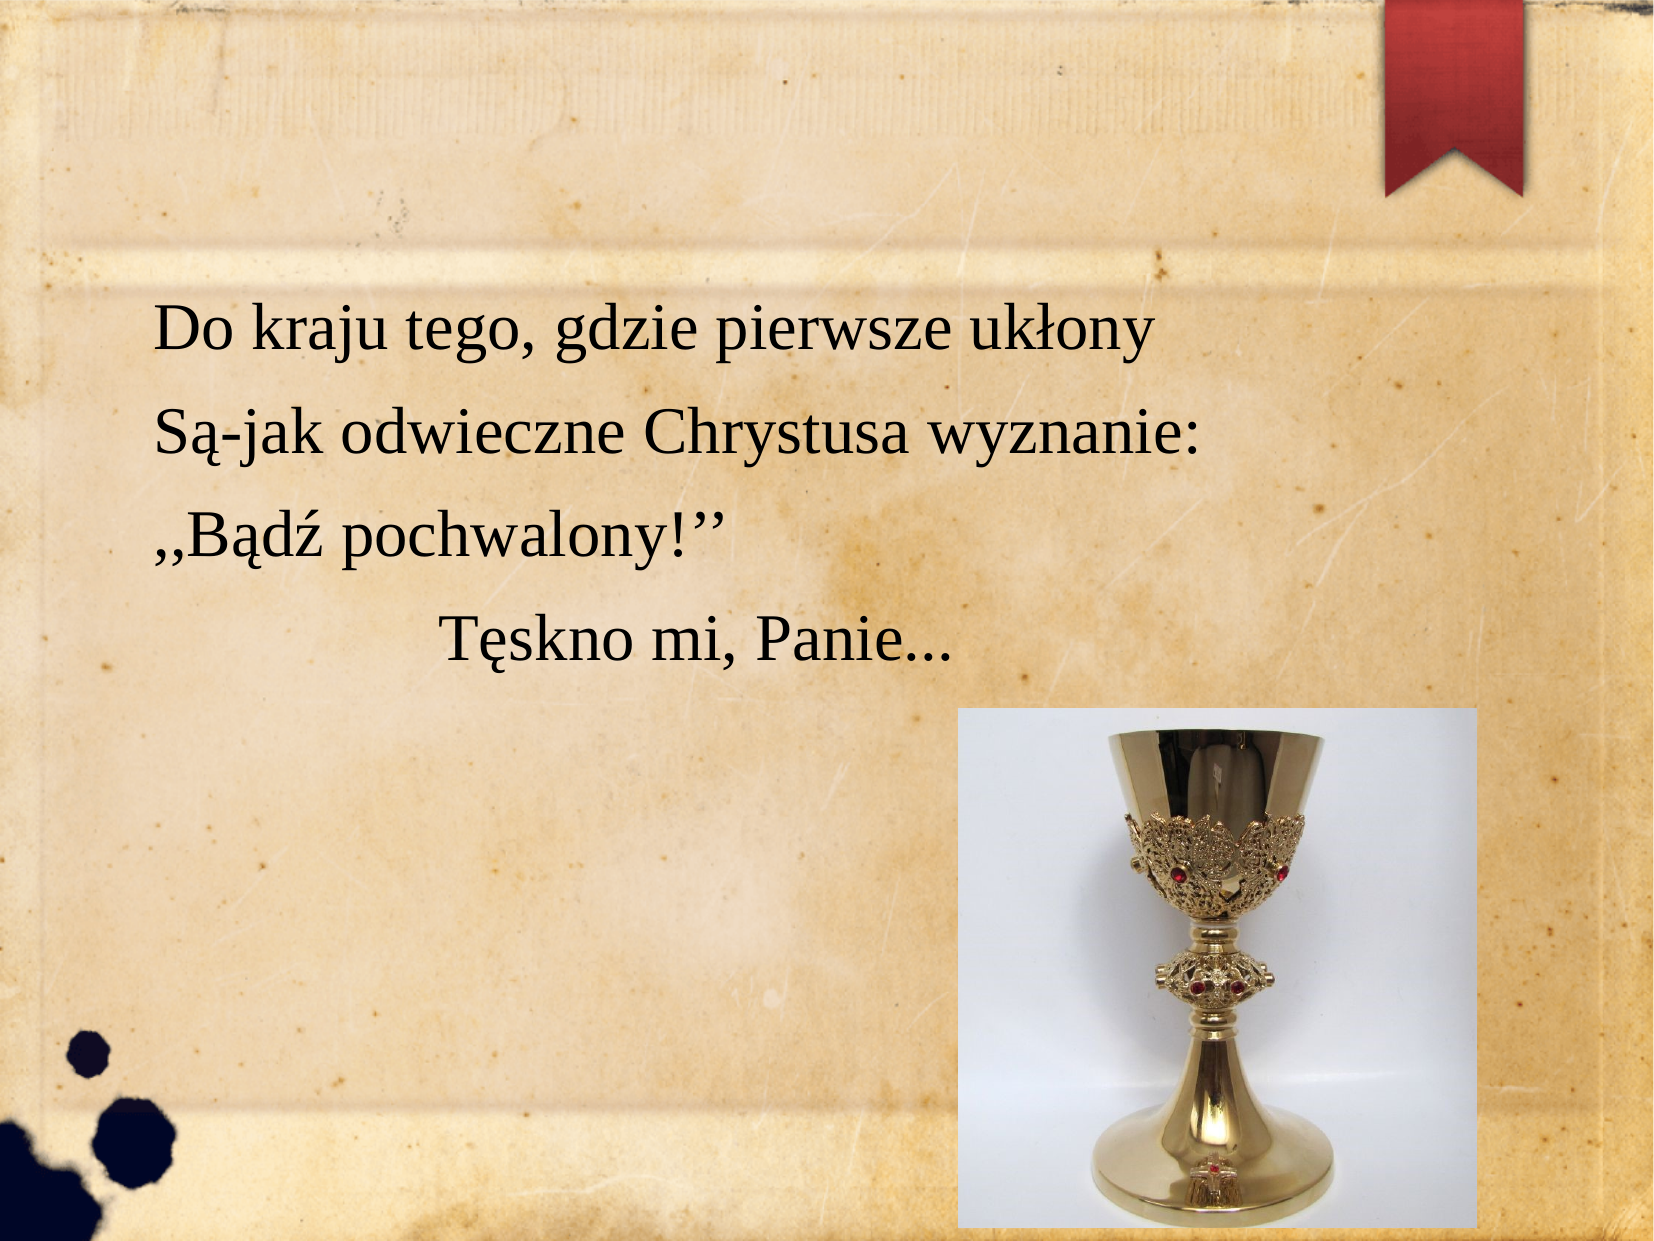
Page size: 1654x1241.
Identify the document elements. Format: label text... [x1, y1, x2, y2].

list Do kraju tego, gdzie pierwsze ukłony Są-jak odwieczne Chrystusa wyznanie: ,,Bądź pochwalony!’’ Tęskno mi, Panie... [82, 290, 1538, 1010]
picture [0, 0, 1654, 1241]
